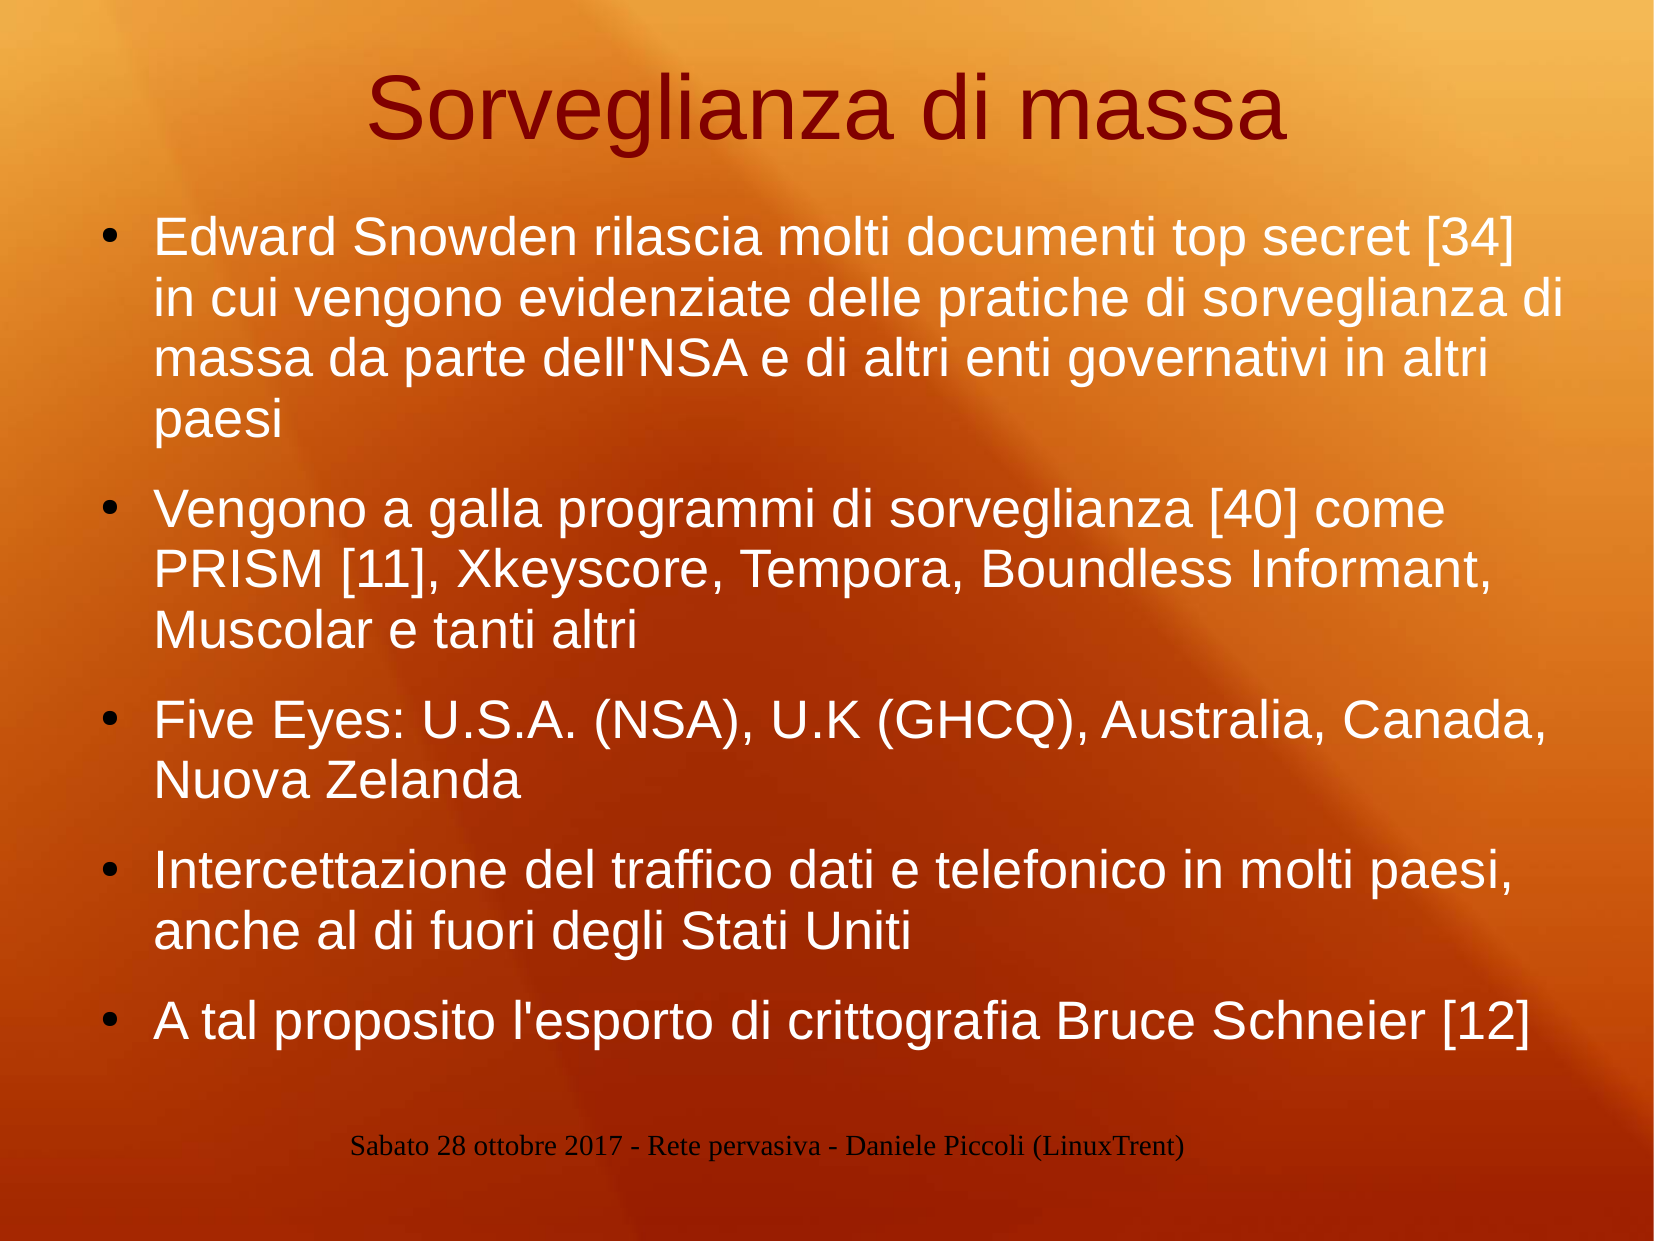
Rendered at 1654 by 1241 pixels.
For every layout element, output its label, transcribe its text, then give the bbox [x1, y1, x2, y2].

picture [0, 0, 1654, 1241]
title Sorveglianza di massa [82, 37, 1571, 178]
list Edward Snowden rilascia molti documenti top secret [34] in cui vengono evidenziate delle pratiche di sorveglianza di massa da parte dell'NSA e di altri enti governativi in altri paesi Vengono a galla programmi di sorveglianza [40] come PRISM [11], Xkeyscore, Tempora, Boundless Informant, Muscolar e tanti altri Five Eyes: U.S.A. (NSA), U.K (GHCQ), Australia, Canada, Nuova Zelanda Intercettazione del traffico dati e telefonico in molti paesi, anche al di fuori degli Stati Uniti A tal proposito l'esporto di crittografia Bruce Schneier [12] [82, 206, 1571, 1052]
